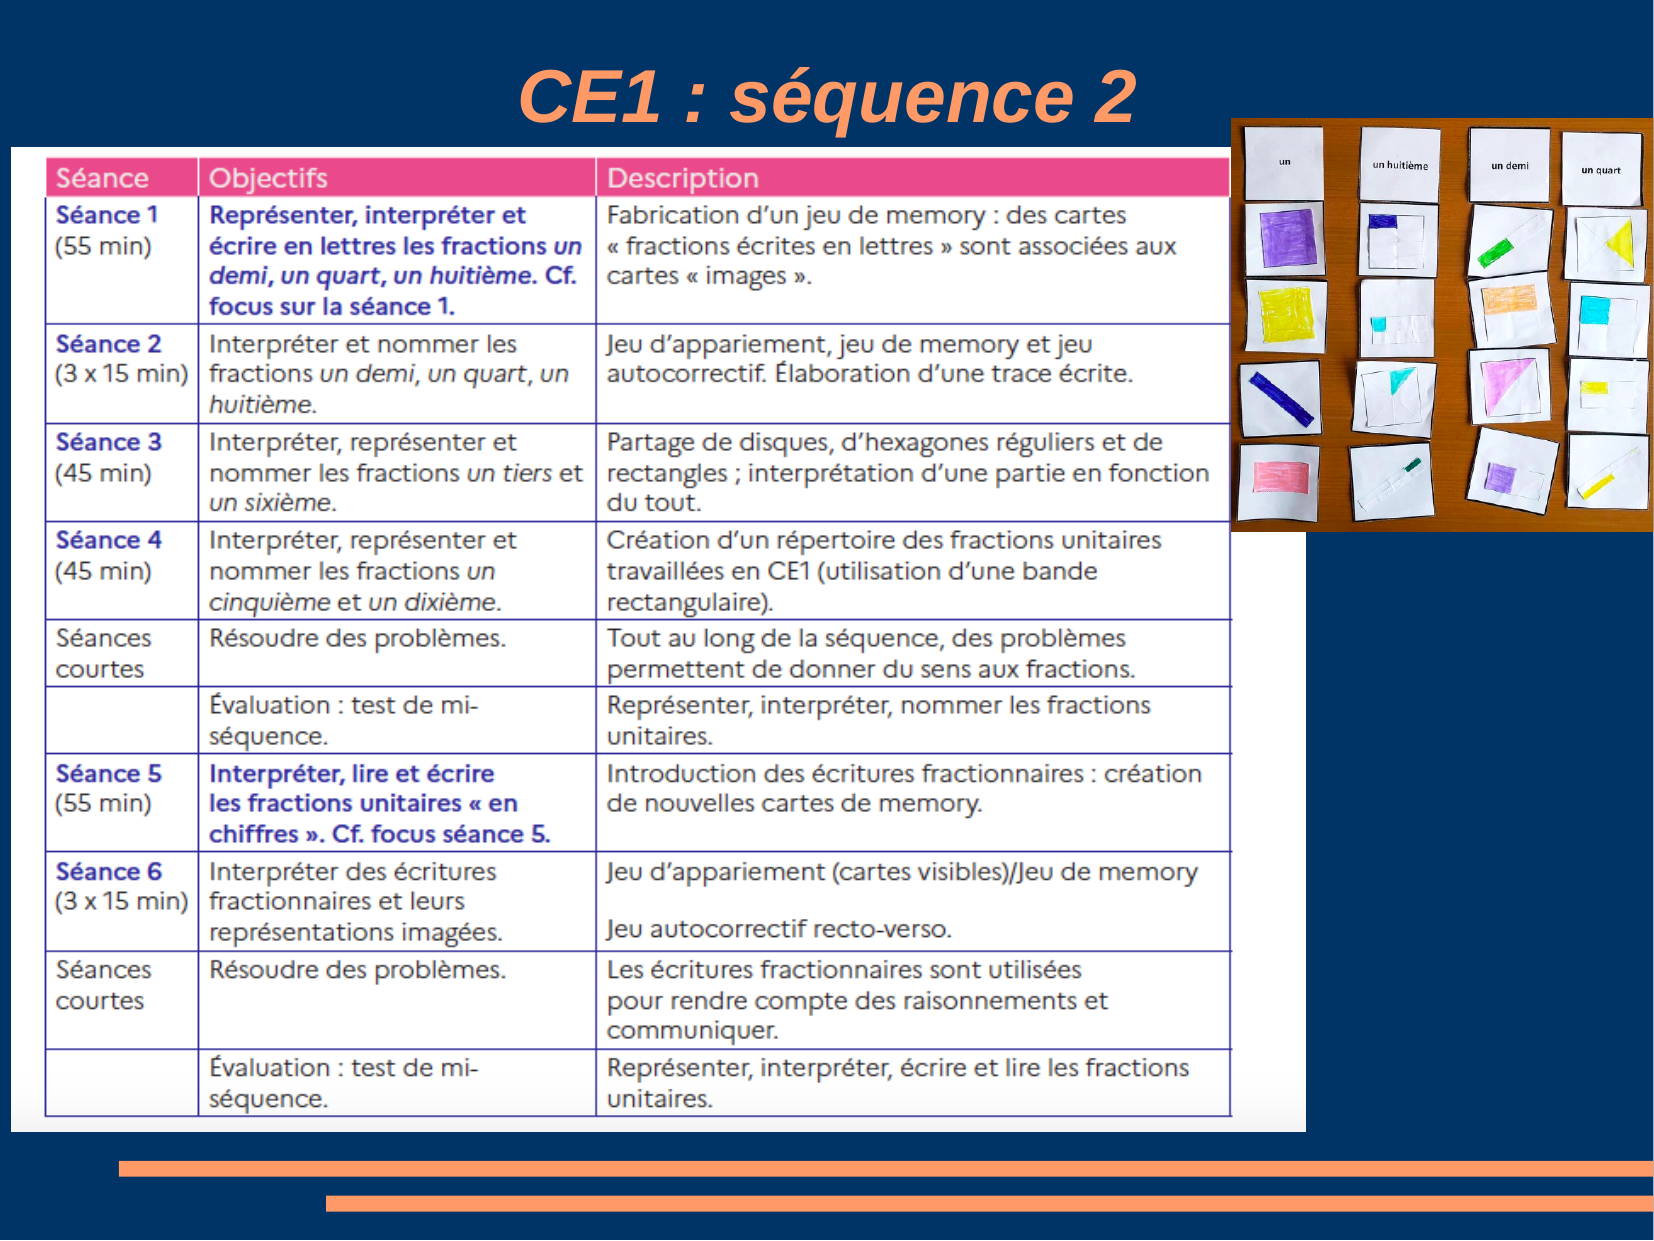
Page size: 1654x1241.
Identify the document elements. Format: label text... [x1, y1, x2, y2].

picture [11, 118, 1654, 1132]
title CE1 : séquence 2 [121, 46, 1534, 147]
